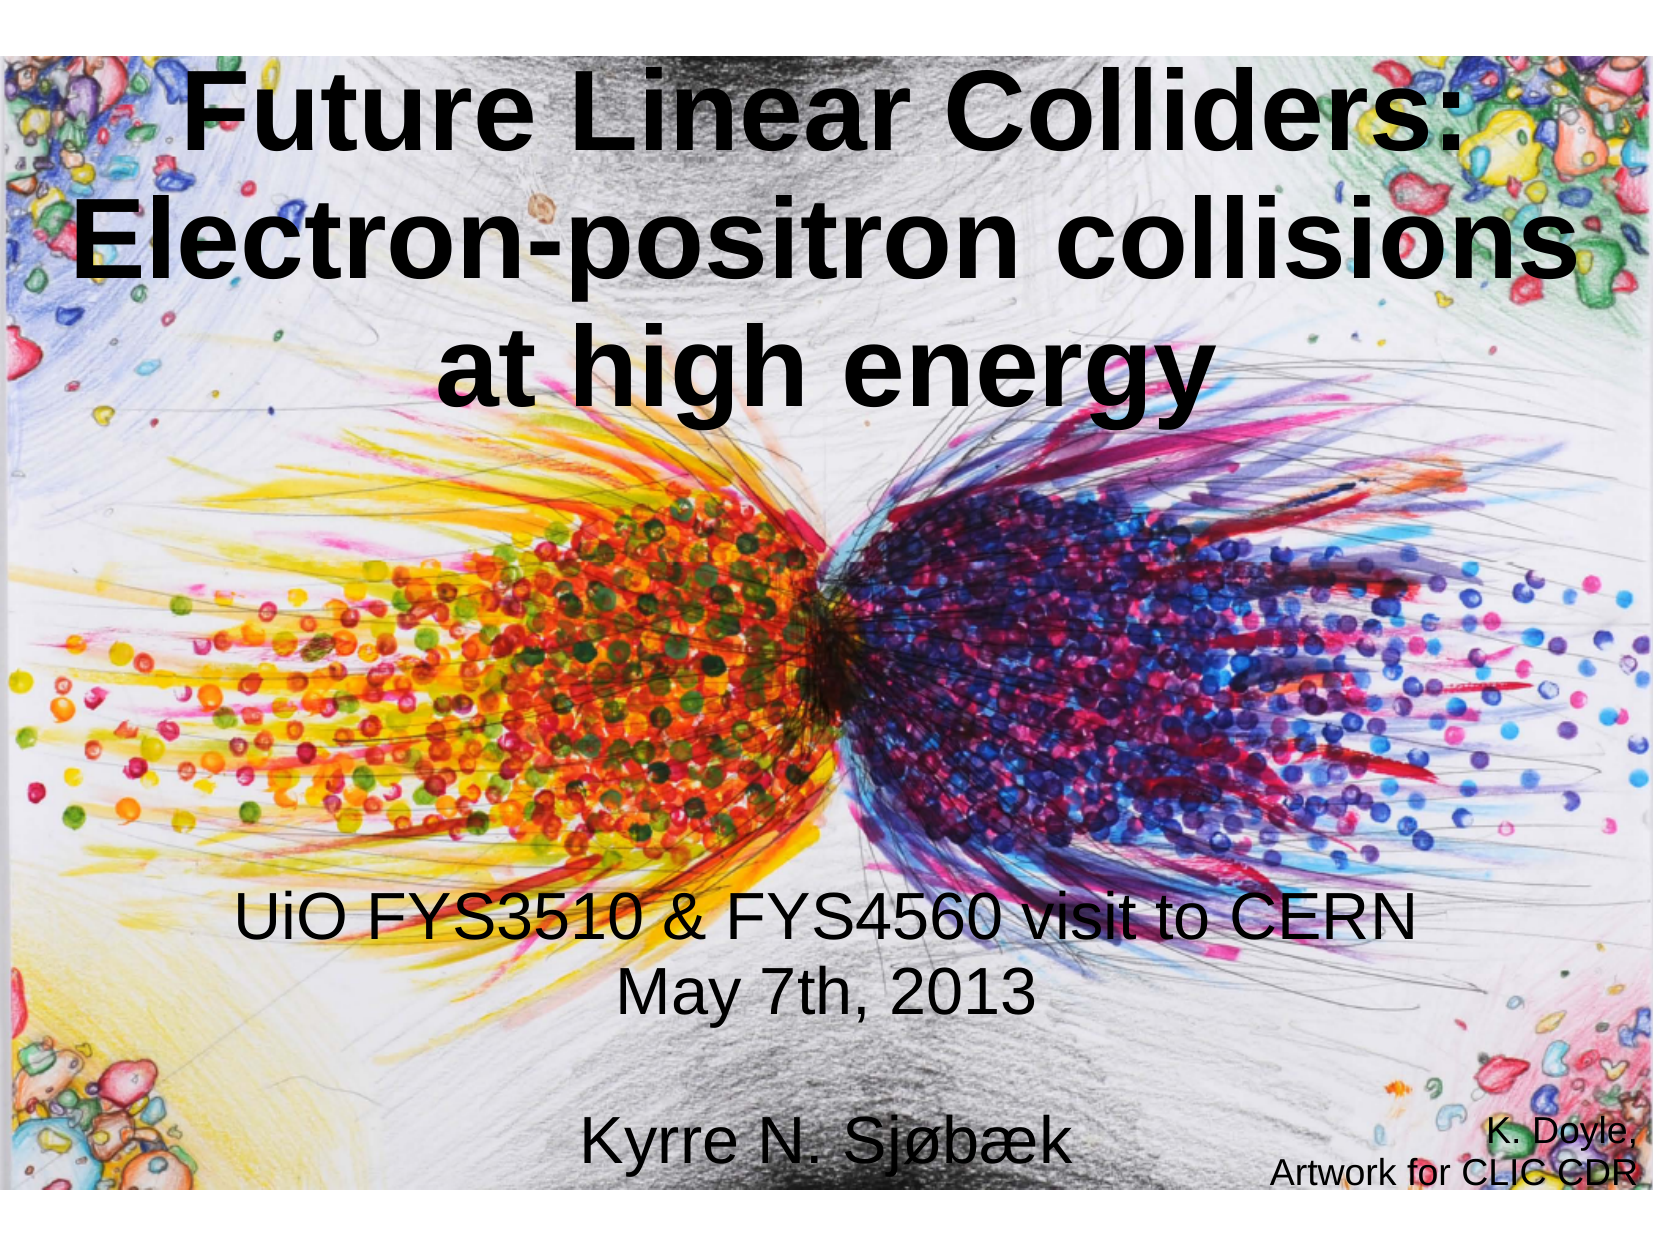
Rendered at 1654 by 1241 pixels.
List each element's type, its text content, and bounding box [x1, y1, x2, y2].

picture [0, 1179, 1244, 1190]
text_box K. Doyle, Artwork for CLIC CDR [1244, 1101, 1653, 1201]
subtitle Future Linear Colliders: Electron-positron collisions at high energy UiO FYS3510 & FYS4560 visit to CERN May 7th, 2013 Kyrre N. Sjøbæk [0, 46, 1653, 1179]
